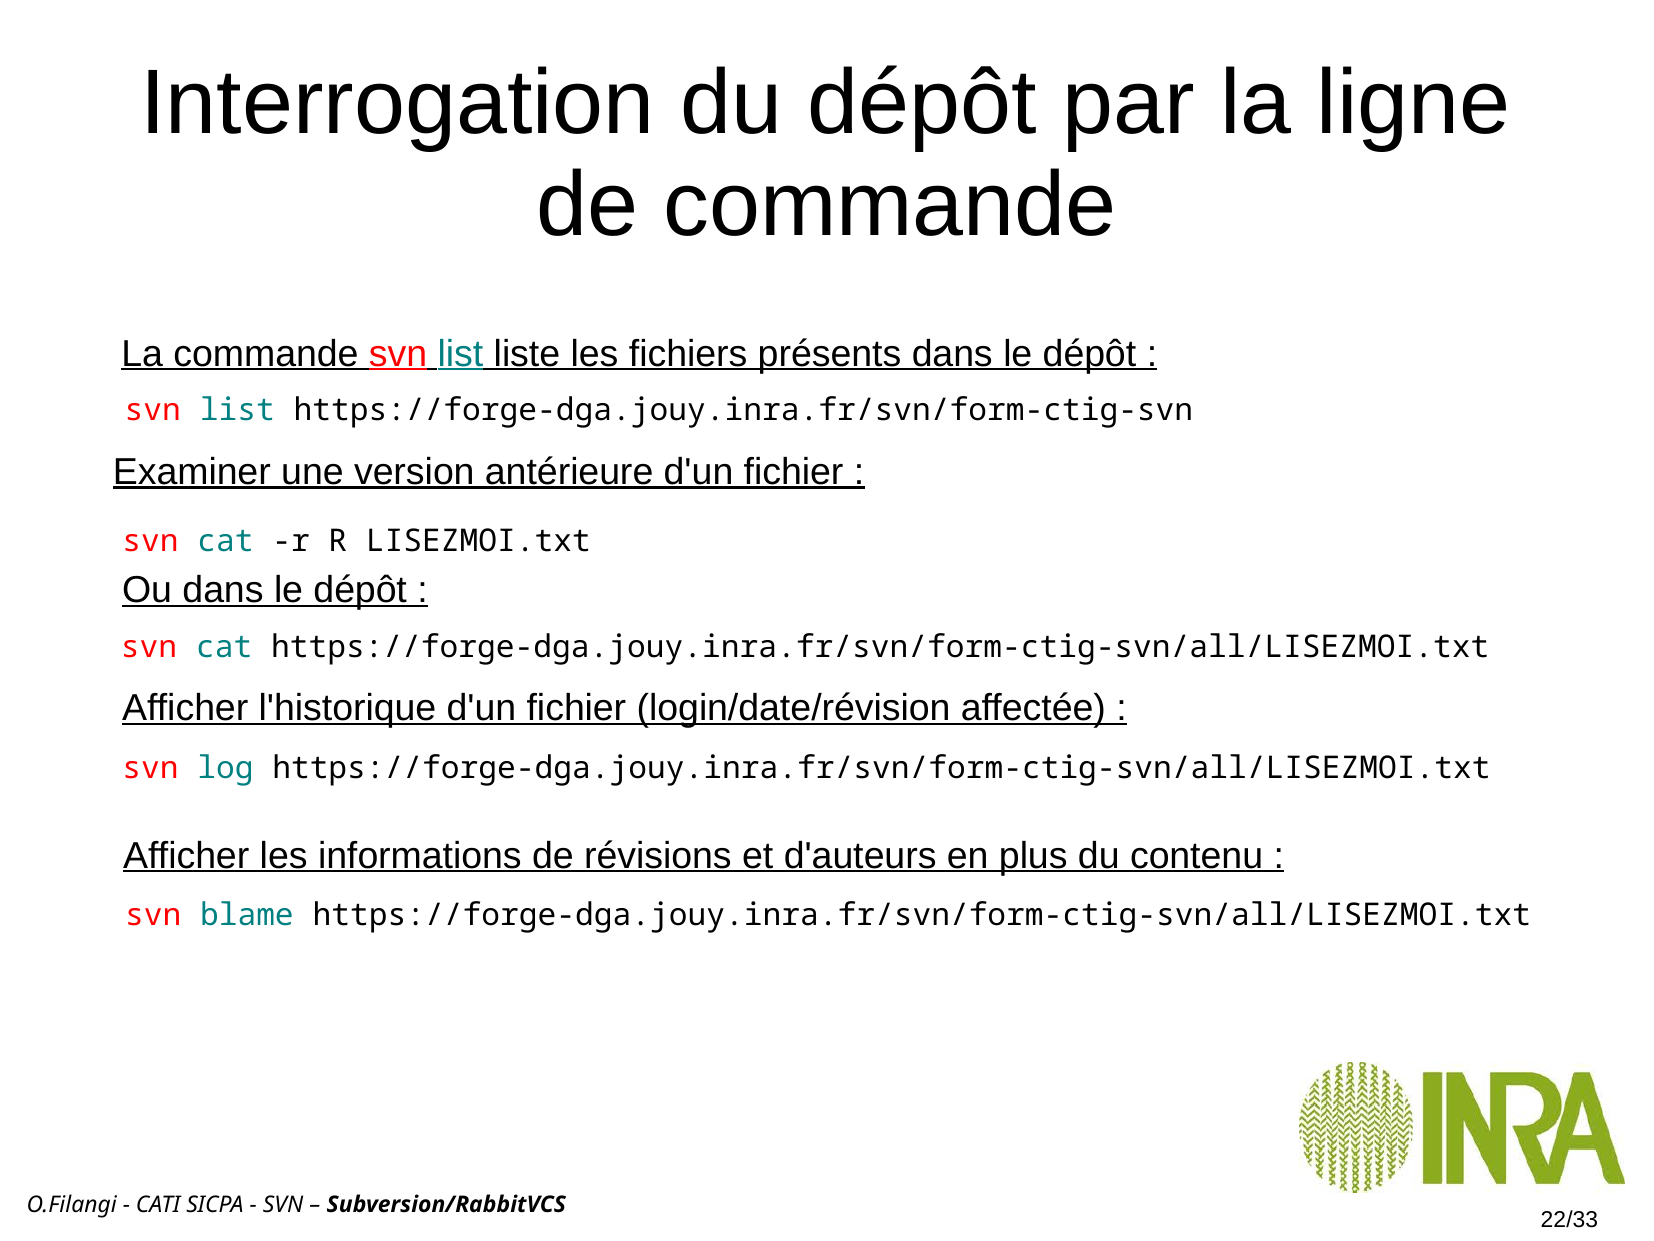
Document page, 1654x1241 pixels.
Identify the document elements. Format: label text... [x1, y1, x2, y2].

text_box svn log https://forge-dga.jouy.inra.fr/svn/form-ctig-svn/all/LISEZMOI.txt [107, 738, 1506, 789]
picture [1299, 1062, 1625, 1193]
text_box svn cat -r R LISEZMOI.txt [107, 510, 606, 562]
text_box svn cat https://forge-dga.jouy.inra.fr/svn/form-ctig-svn/all/LISEZMOI.txt [106, 616, 1505, 668]
text_box <numéro>/34 [1525, 1199, 1654, 1241]
text_box La commande svn list liste les fichiers présents dans le dépôt : [106, 324, 1173, 382]
title Interrogation du dépôt par la ligne de commande [82, 49, 1571, 257]
text_box svn list https://forge-dga.jouy.inra.fr/svn/form-ctig-svn [109, 379, 1396, 430]
text_box Ou dans le dépôt : [107, 561, 443, 618]
text_box Afficher les informations de révisions et d'auteurs en plus du contenu : [108, 826, 1300, 884]
text_box O.Filangi - CATI SICPA - SVN – Subversion/RabbitVCS [5, 1181, 611, 1227]
text_box Afficher l'historique d'un fichier (login/date/révision affectée) : [107, 679, 1143, 736]
text_box Examiner une version antérieure d'un fichier : [98, 442, 880, 500]
text_box svn blame https://forge-dga.jouy.inra.fr/svn/form-ctig-svn/all/LISEZMOI.txt [110, 884, 1547, 935]
